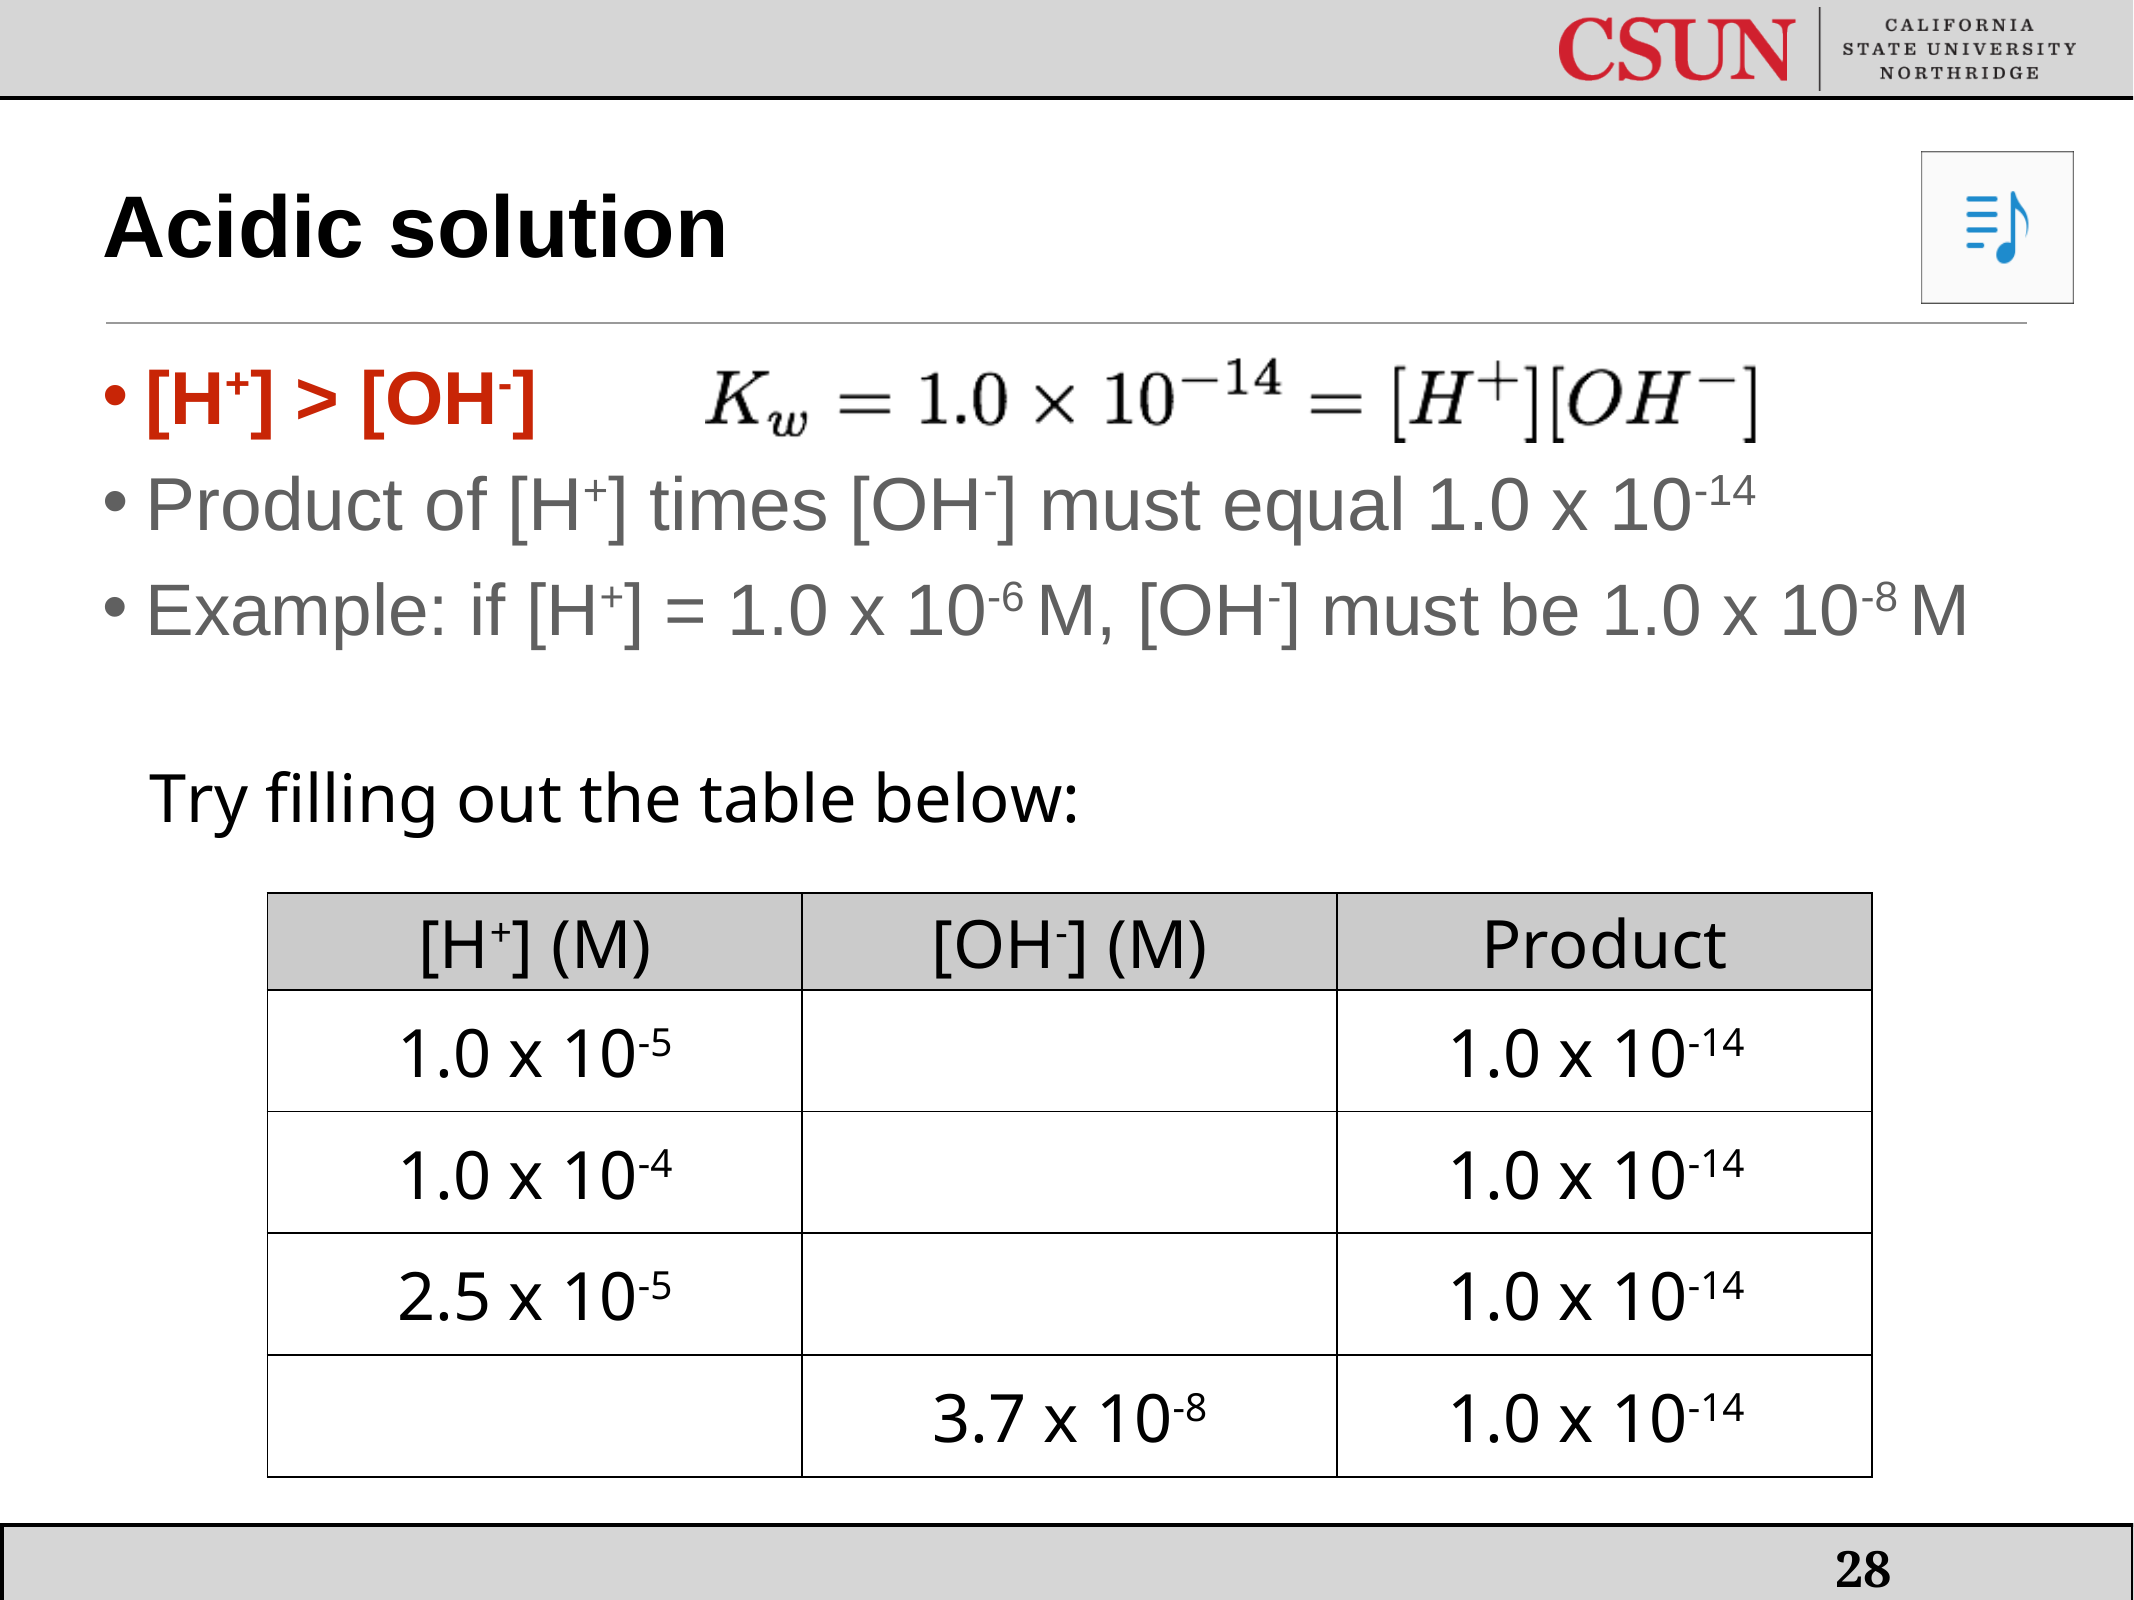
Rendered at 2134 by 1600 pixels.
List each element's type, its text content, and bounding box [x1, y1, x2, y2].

picture [1559, 7, 2076, 91]
table_cell 1.0 x 10-5 [268, 991, 801, 1111]
list [H+] > [OH-] Product of [H+] times [OH-] must equal 1.0 x 10-14 Example: if [H+] = 1.0 x 10-6 M, [OH-] must be 1.0 x 10-8 M [93, 340, 2040, 784]
table_cell 2.5 x 10-5 [268, 1234, 801, 1354]
table_cell 1.0 x 10-14 [1338, 991, 1871, 1111]
table_header Product [1338, 894, 1871, 989]
table_cell 1.0 x 10-4 [268, 1112, 801, 1232]
picture [705, 357, 1758, 443]
table_cell 3.7 x 10-8 [803, 1356, 1336, 1476]
table_cell [803, 991, 1336, 1111]
title Acidic solution [93, 104, 2040, 284]
table_header [H+] (M) [268, 894, 801, 989]
table_header [OH-] (M) [803, 894, 1336, 989]
text_box [1920, 150, 2076, 306]
table_cell [803, 1112, 1336, 1232]
text_box Try filling out the table below: [135, 748, 1168, 844]
table_cell [803, 1234, 1336, 1354]
table_cell 1.0 x 10-14 [1338, 1356, 1871, 1476]
table_cell 1.0 x 10-14 [1338, 1112, 1871, 1232]
table_cell [268, 1356, 801, 1476]
table_cell 1.0 x 10-14 [1338, 1234, 1871, 1354]
